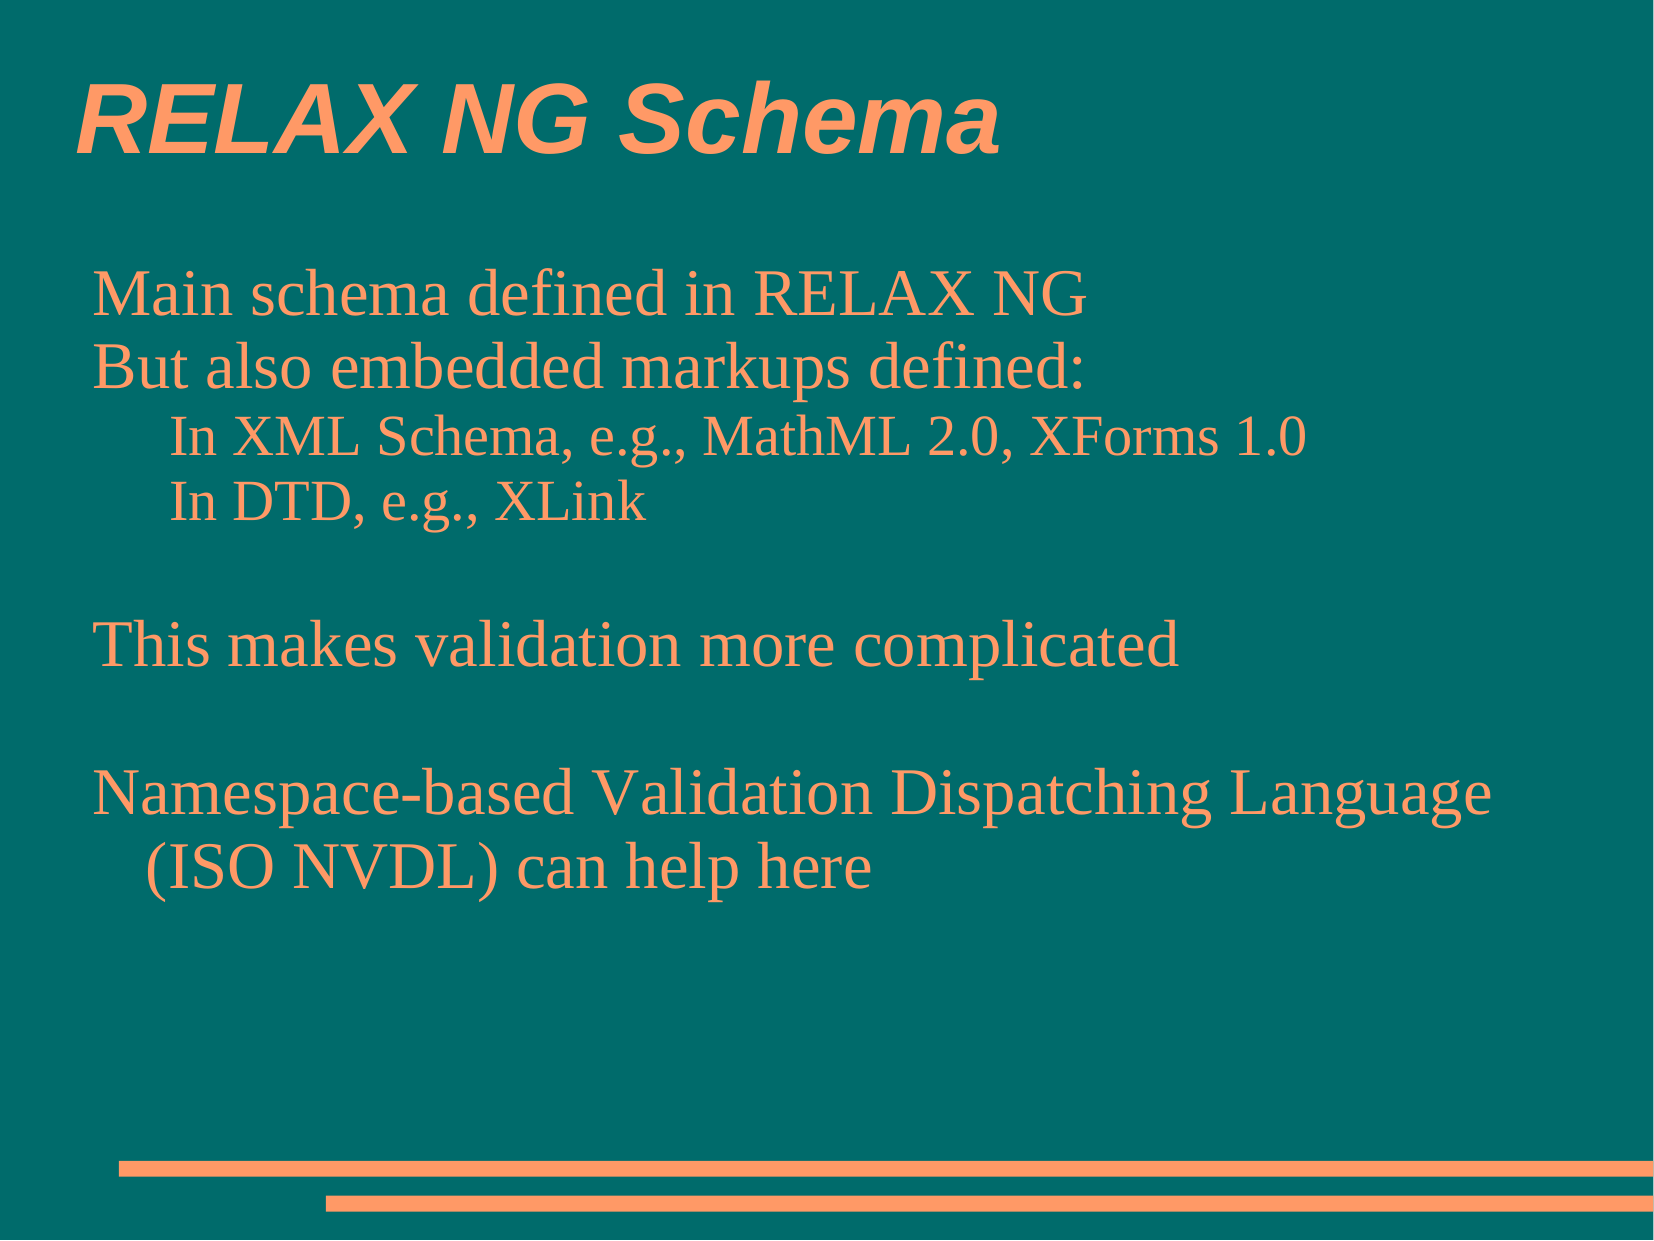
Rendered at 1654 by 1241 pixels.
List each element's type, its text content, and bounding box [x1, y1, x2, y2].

list Main schema defined in RELAX NG But also embedded markups defined: In XML Schema, e.g., MathML 2.0, XForms 1.0 In DTD, e.g., XLink This makes validation more complicated Namespace-based Validation Dispatching Language (ISO NVDL) can help here [75, 255, 1561, 976]
title RELAX NG Schema [75, 15, 1576, 223]
